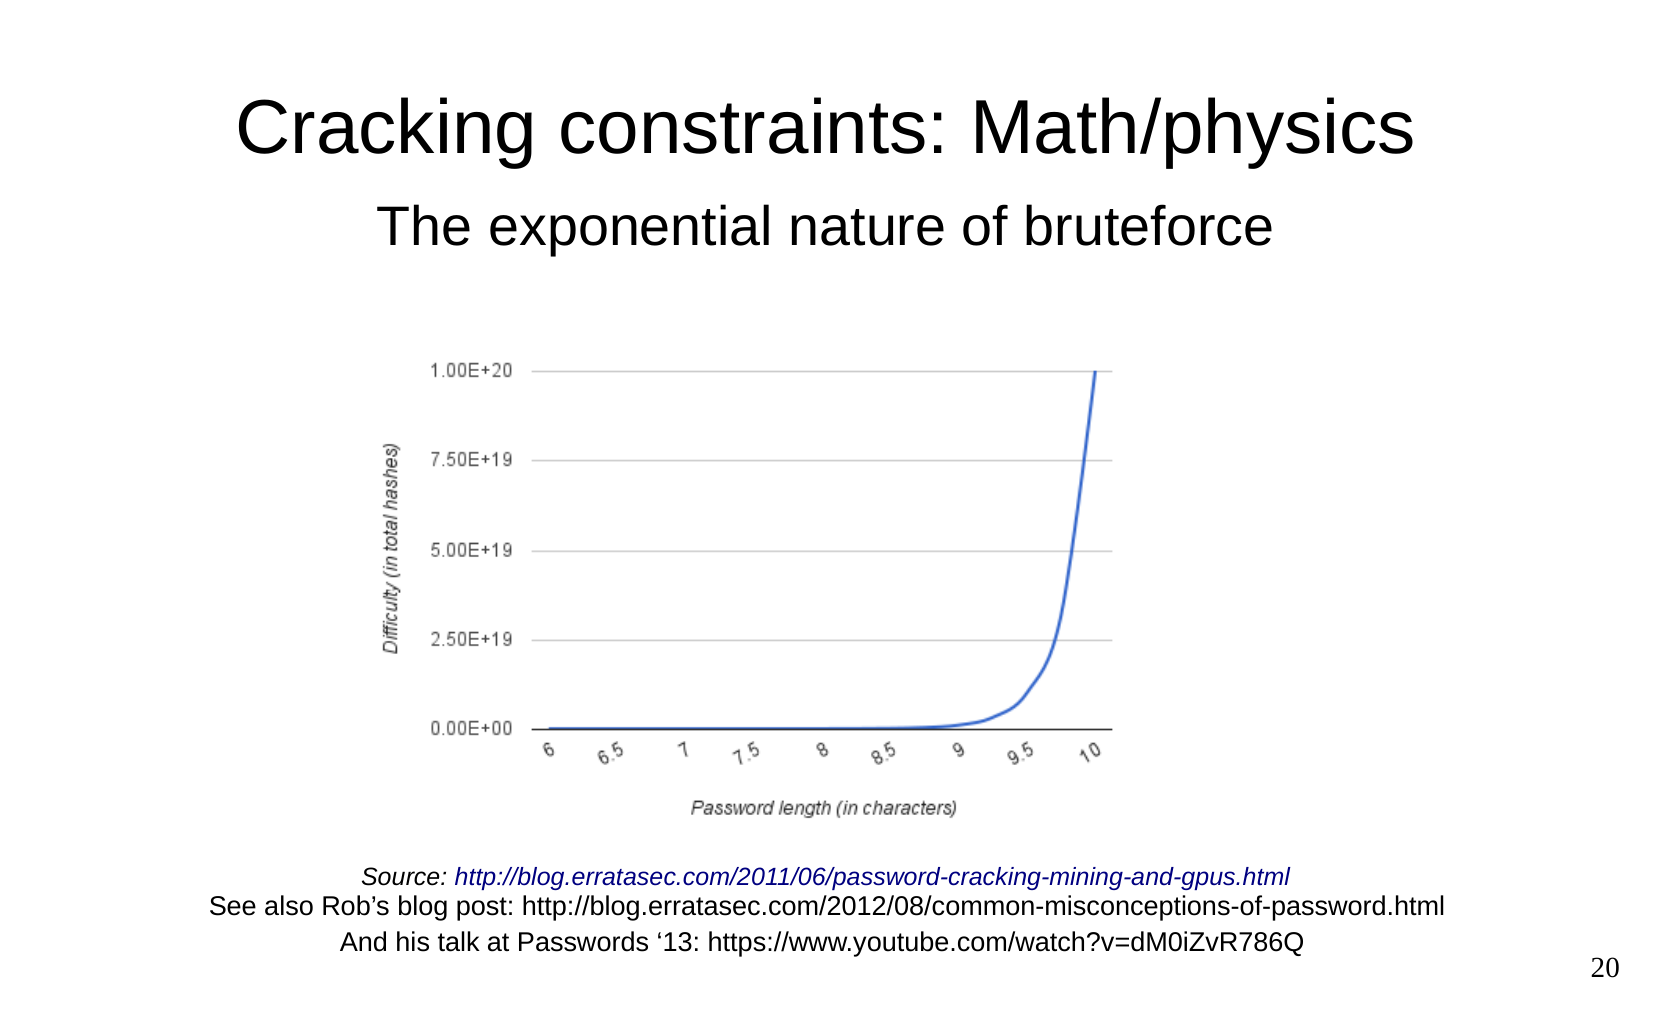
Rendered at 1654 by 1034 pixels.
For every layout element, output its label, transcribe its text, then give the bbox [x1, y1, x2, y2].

subtitle The exponential nature of bruteforce Source: http://blog.erratasec.com/2011/06/password-cracking-mining-and-gpus.html See also Rob’s blog post: http://blog.erratasec.com/2012/08/common-misconceptions-of-password.html And his talk at Passwords ‘13: https://www.youtube.com/watch?v=dM0iZvR786Q [82, 195, 1571, 991]
text_box <number> [1560, 951, 1621, 1023]
title Cracking constraints: Math/physics [82, 41, 1571, 195]
